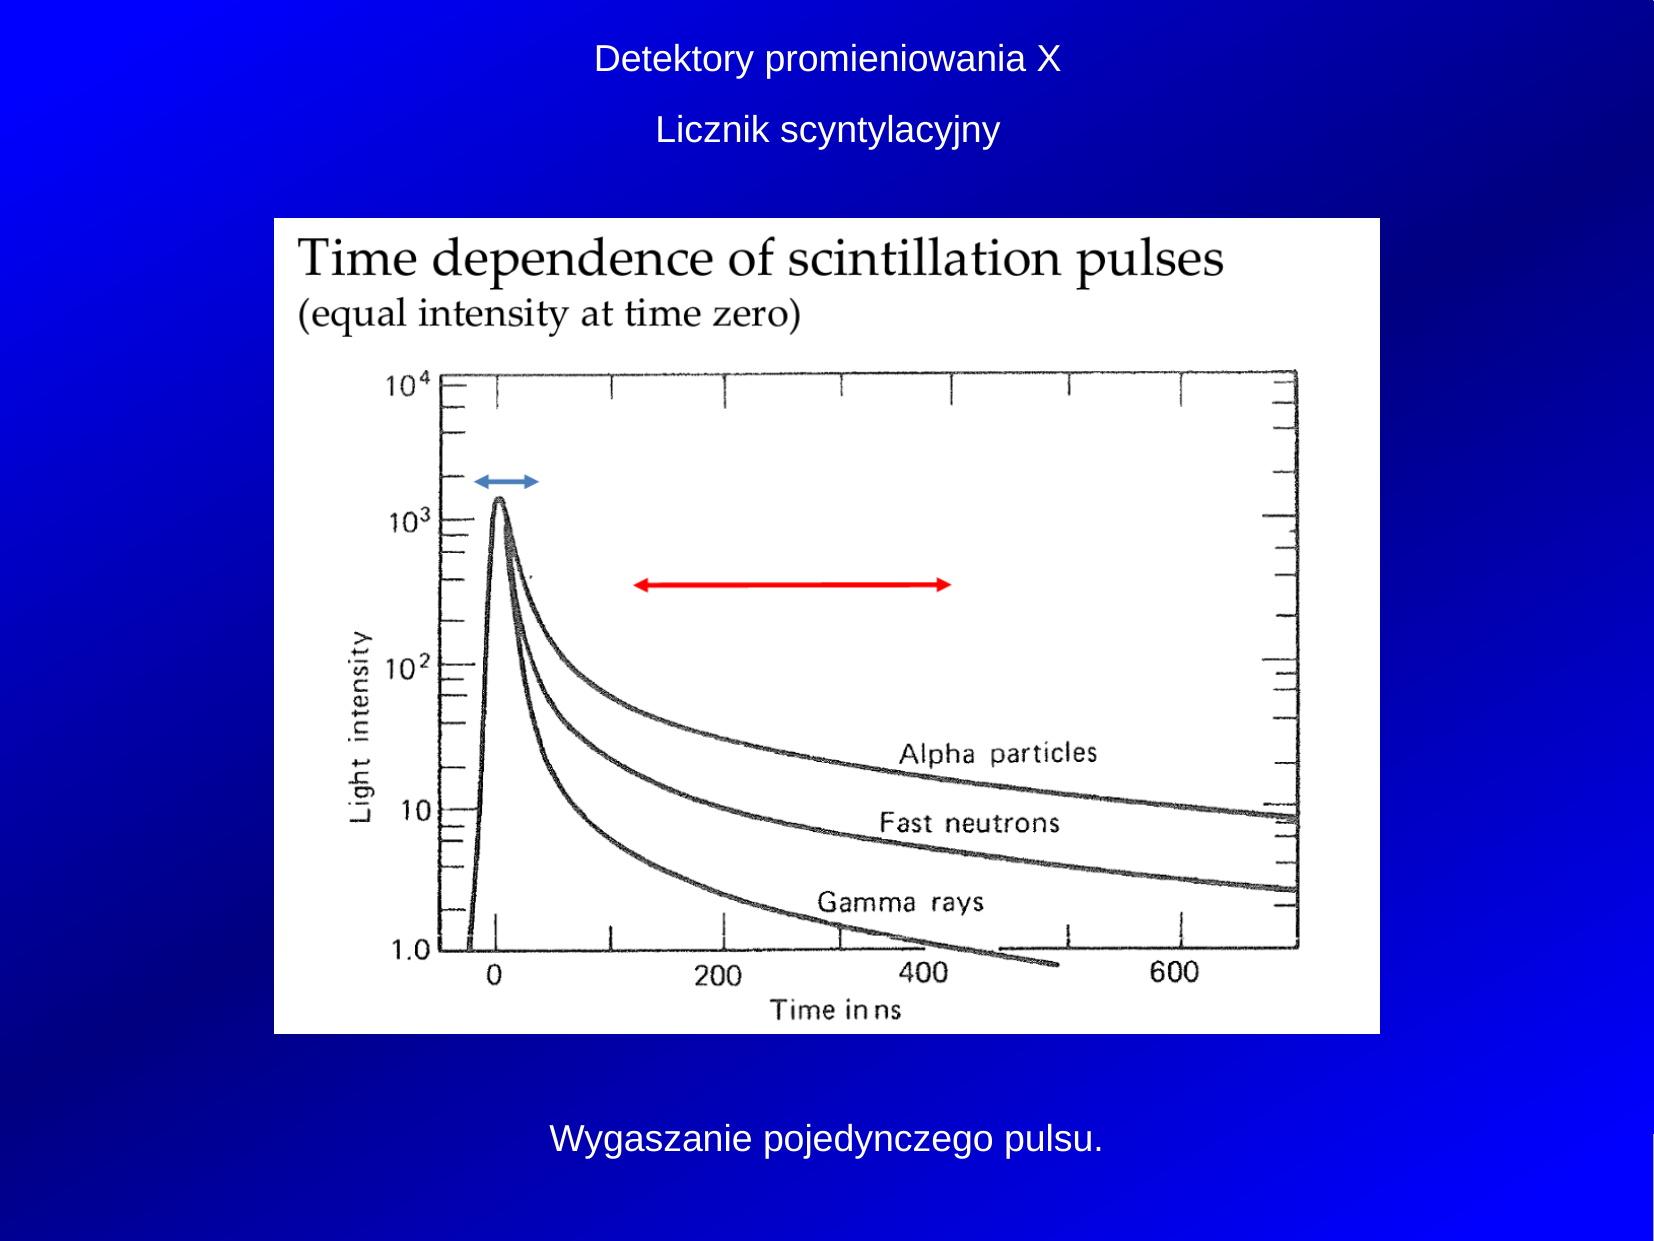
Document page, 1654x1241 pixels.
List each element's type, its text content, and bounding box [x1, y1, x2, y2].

picture [274, 218, 1380, 1034]
text_box Licznik scyntylacyjny [640, 100, 1016, 158]
text_box Wygaszanie pojedynczego pulsu. [534, 1110, 1119, 1168]
text_box Detektory promieniowania X [579, 29, 1077, 87]
